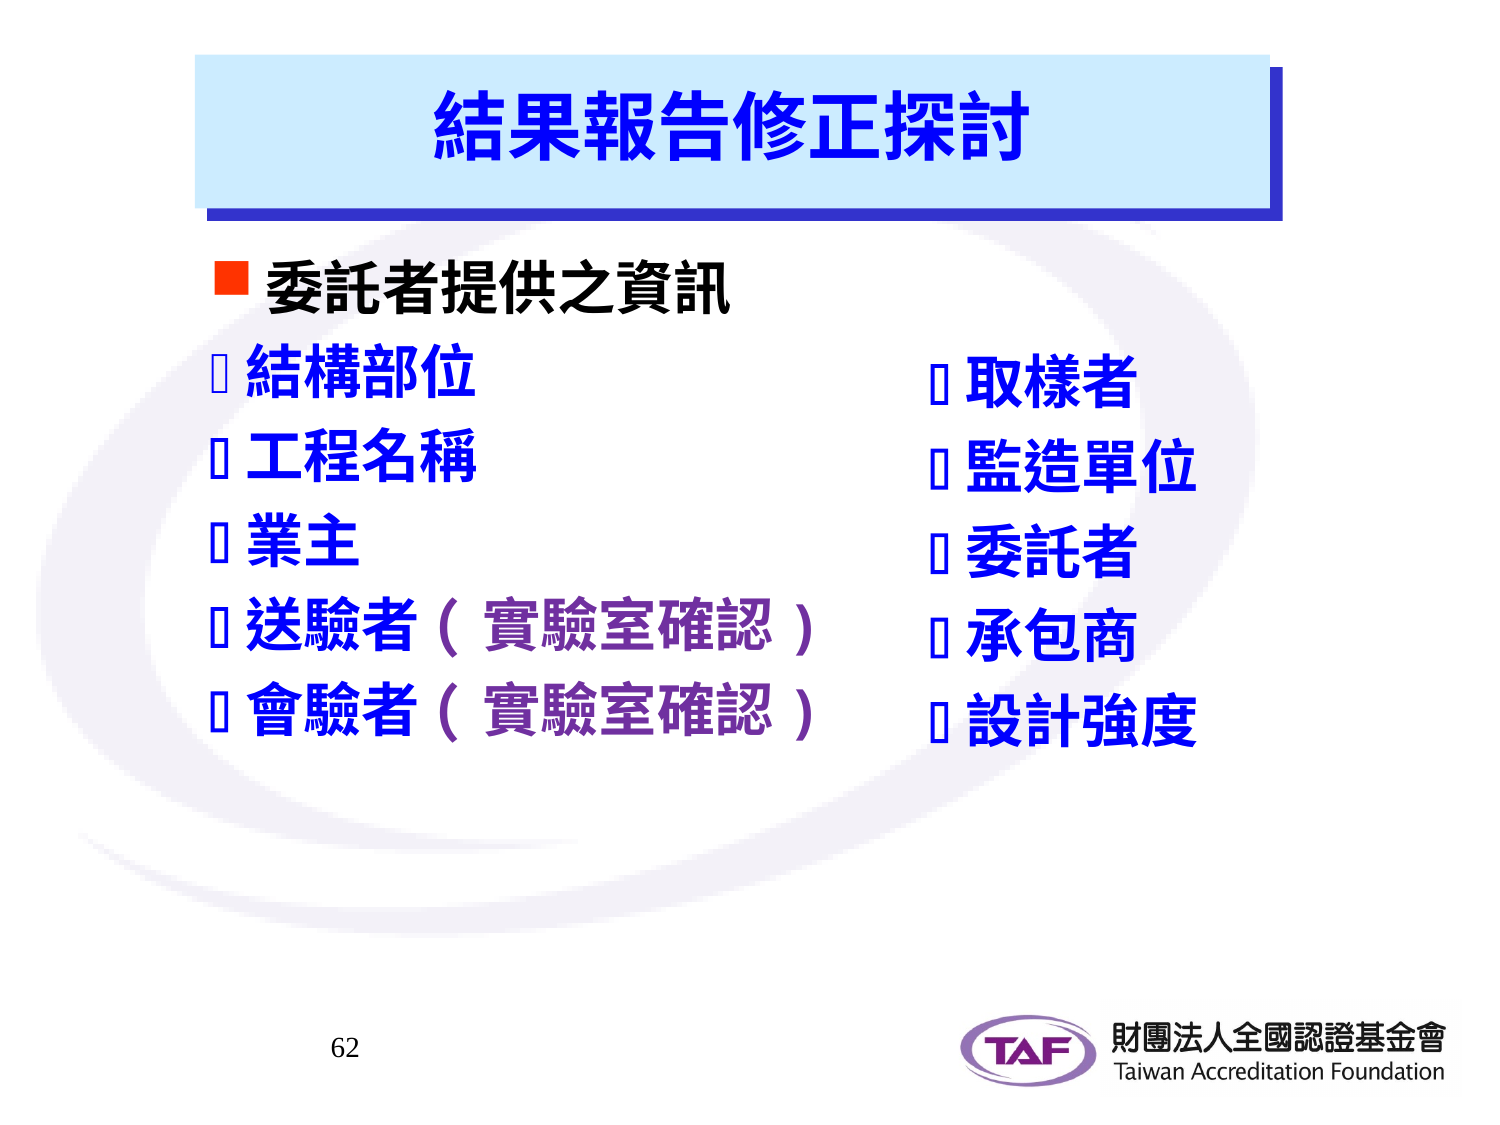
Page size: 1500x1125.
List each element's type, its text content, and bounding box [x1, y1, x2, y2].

text_box <編號> [199, 1021, 376, 1125]
text_box 結果報告修正探討 [194, 54, 1270, 209]
picture [937, 999, 1462, 1097]
text_box 取樣者 監造單位 委託者 承包商 設計強度 [915, 338, 1353, 762]
list 委託者提供之資訊 結構部位 工程名稱 業主 送驗者(實驗室確認) 會驗者(實驗室確認) [194, 243, 892, 1057]
